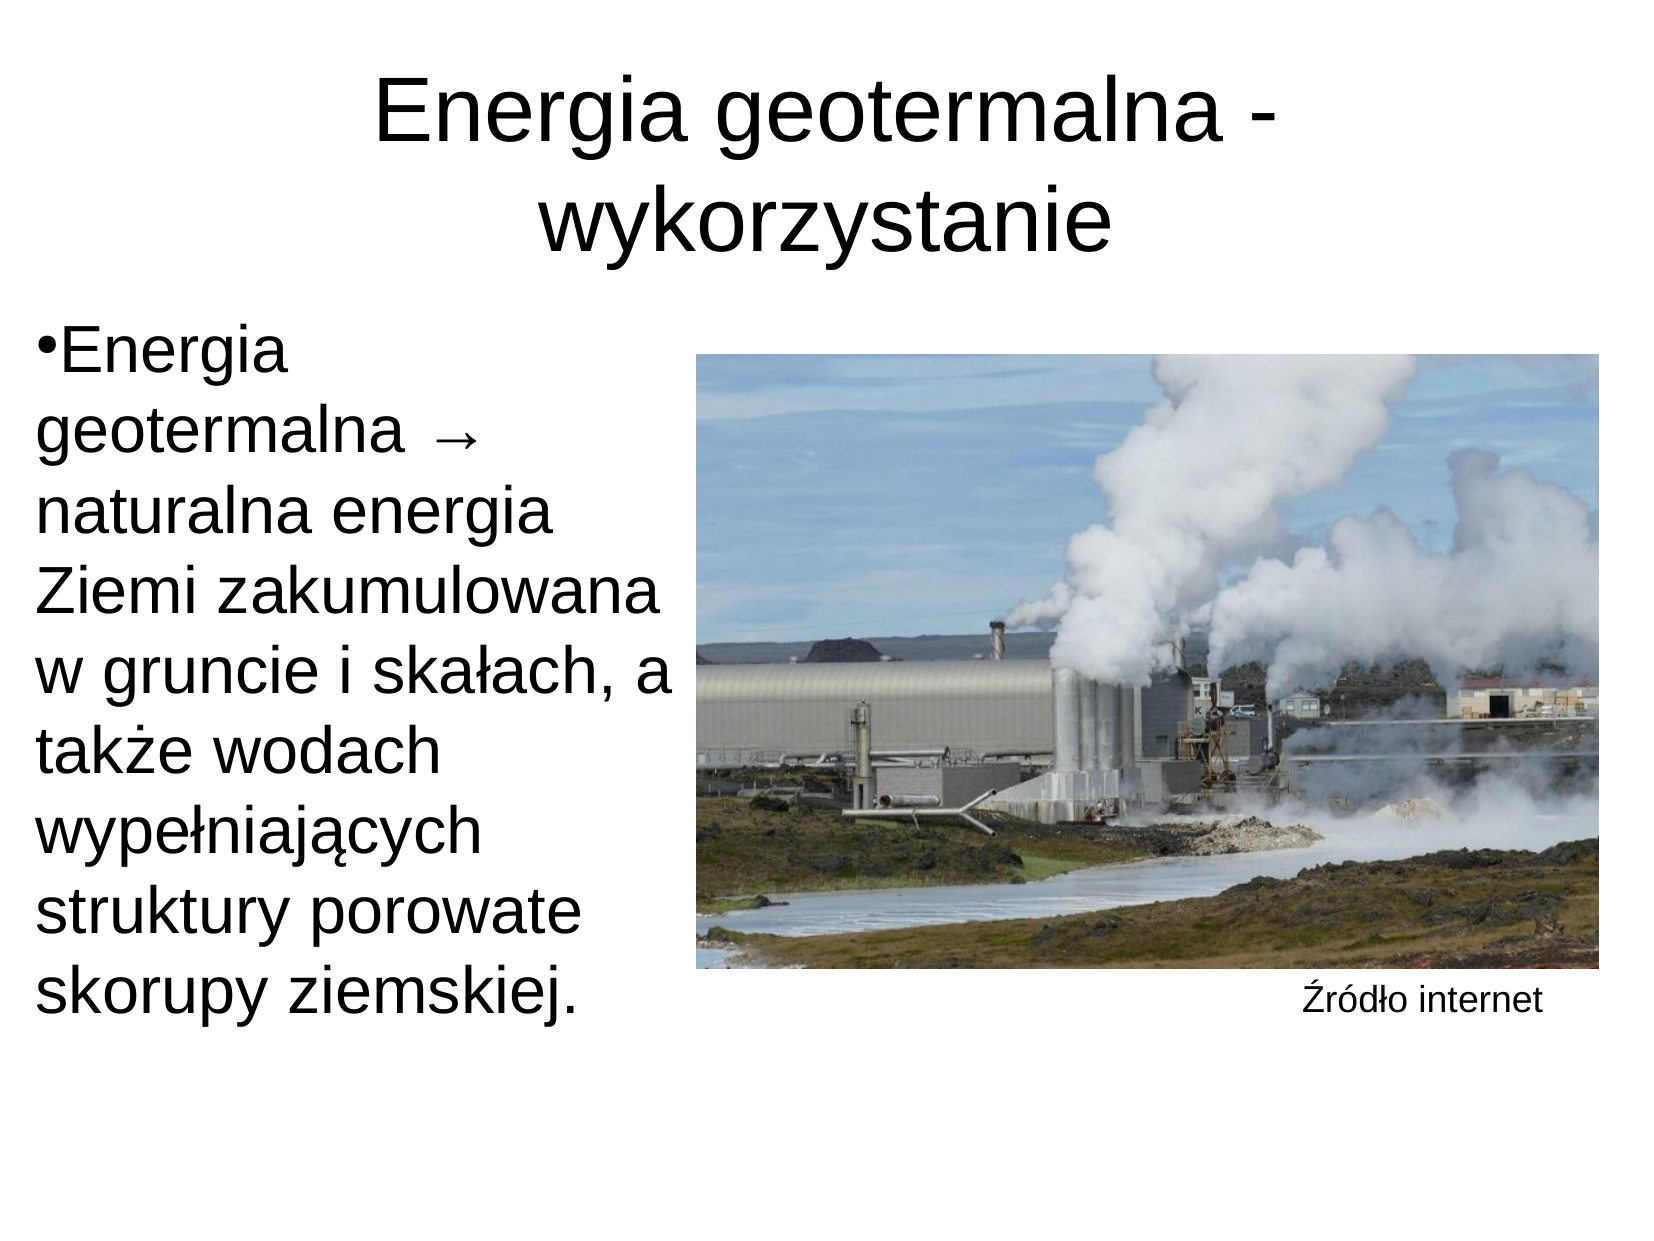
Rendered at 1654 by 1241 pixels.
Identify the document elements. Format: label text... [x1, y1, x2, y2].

title Energia geotermalna - wykorzystanie [82, 49, 1571, 257]
text_box Źródło internet [1287, 970, 1559, 1028]
picture [696, 354, 1599, 969]
list Energia geotermalna → naturalna energia Ziemi zakumulowana w gruncie i skałach, a także wodach wypełniających struktury porowate skorupy ziemskiej. [35, 306, 674, 1054]
